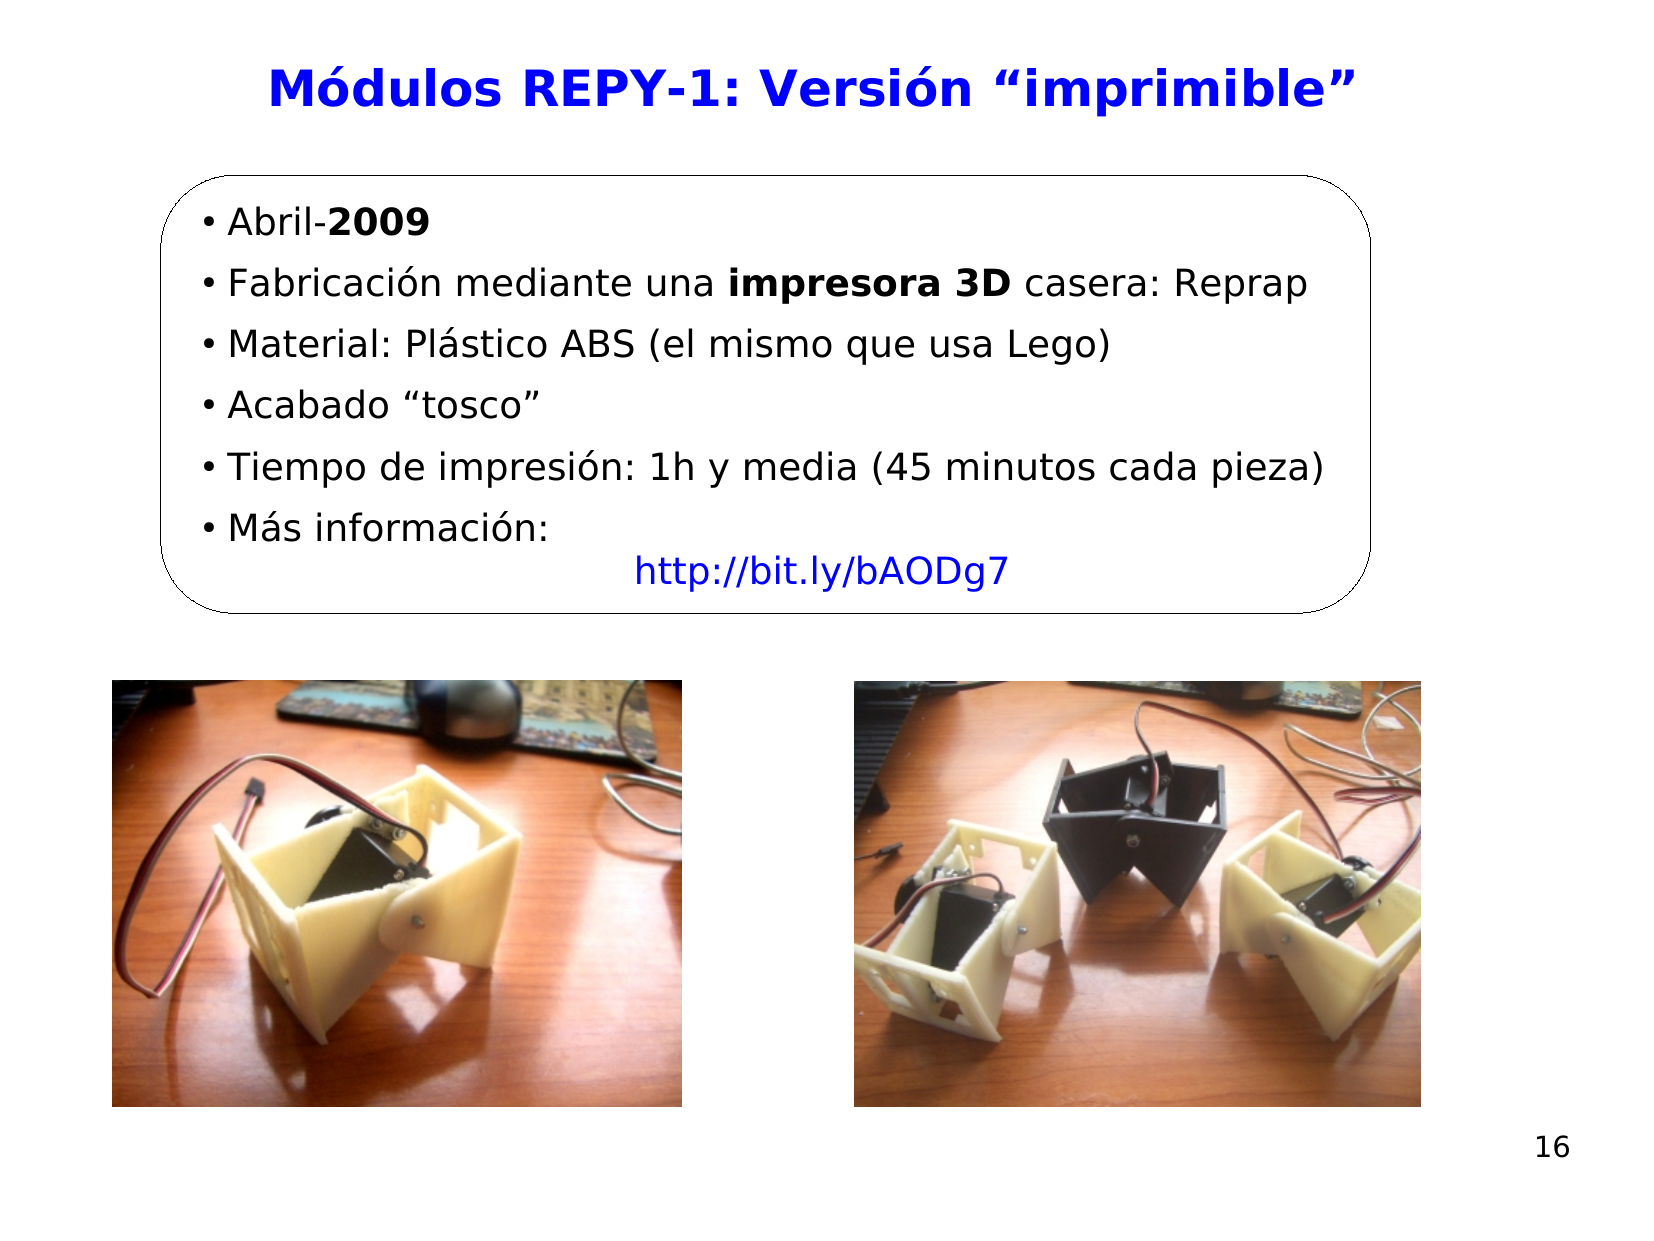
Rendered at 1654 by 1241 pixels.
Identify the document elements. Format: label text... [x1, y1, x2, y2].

text_box Abril-2009 Fabricación mediante una impresora 3D casera: Reprap Material: Plástico ABS (el mismo que usa Lego) Acabado “tosco” Tiempo de impresión: 1h y media (45 minutos cada pieza) Más información: [187, 193, 1481, 558]
text_box http://bit.ly/bAODg7 [619, 542, 1026, 602]
text_box Módulos REPY-1: Versión “imprimible” [252, 52, 1393, 126]
picture [854, 681, 1421, 1107]
picture [112, 680, 682, 1107]
